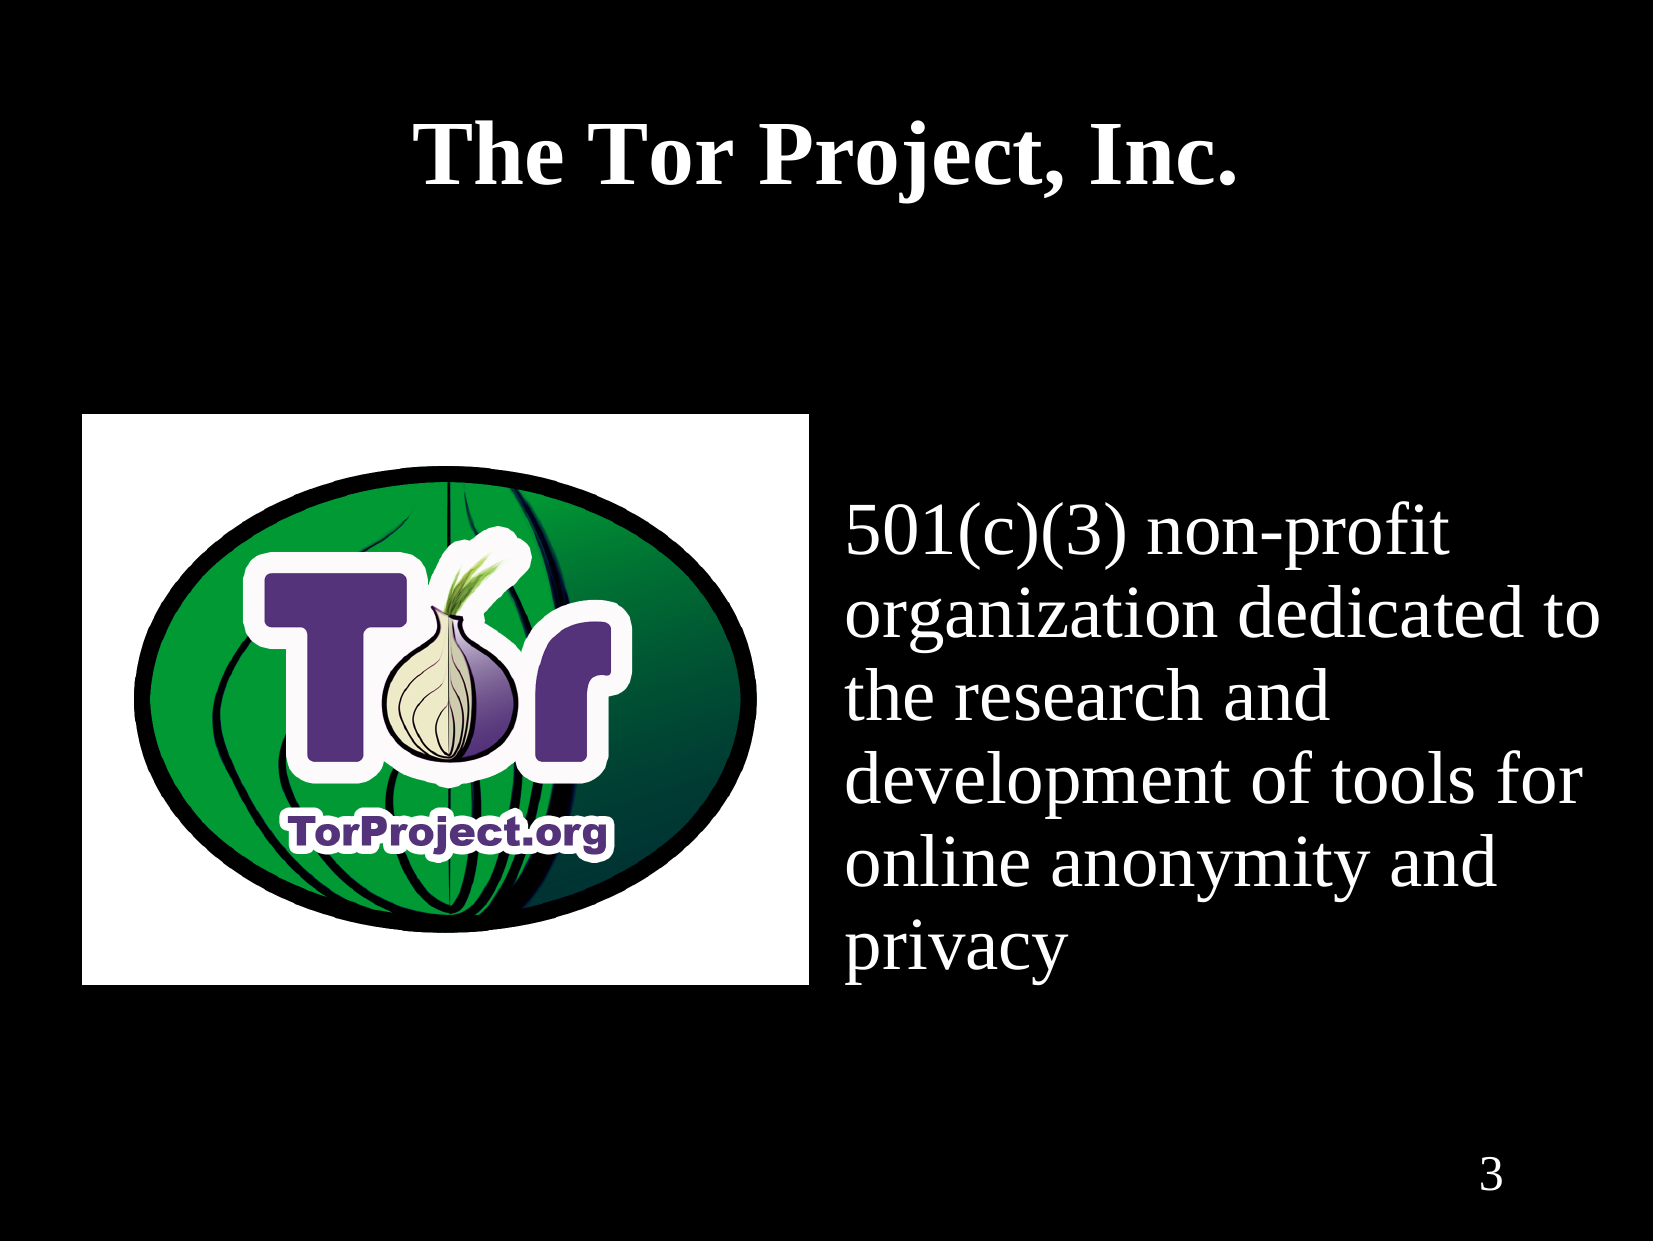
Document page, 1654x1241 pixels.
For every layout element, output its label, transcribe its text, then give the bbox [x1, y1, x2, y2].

picture [82, 414, 809, 985]
title The Tor Project, Inc. [82, 49, 1571, 257]
list 501(c)(3) non-profit organization dedicated to the research and development of tools for online anonymity and privacy [844, 487, 1613, 986]
